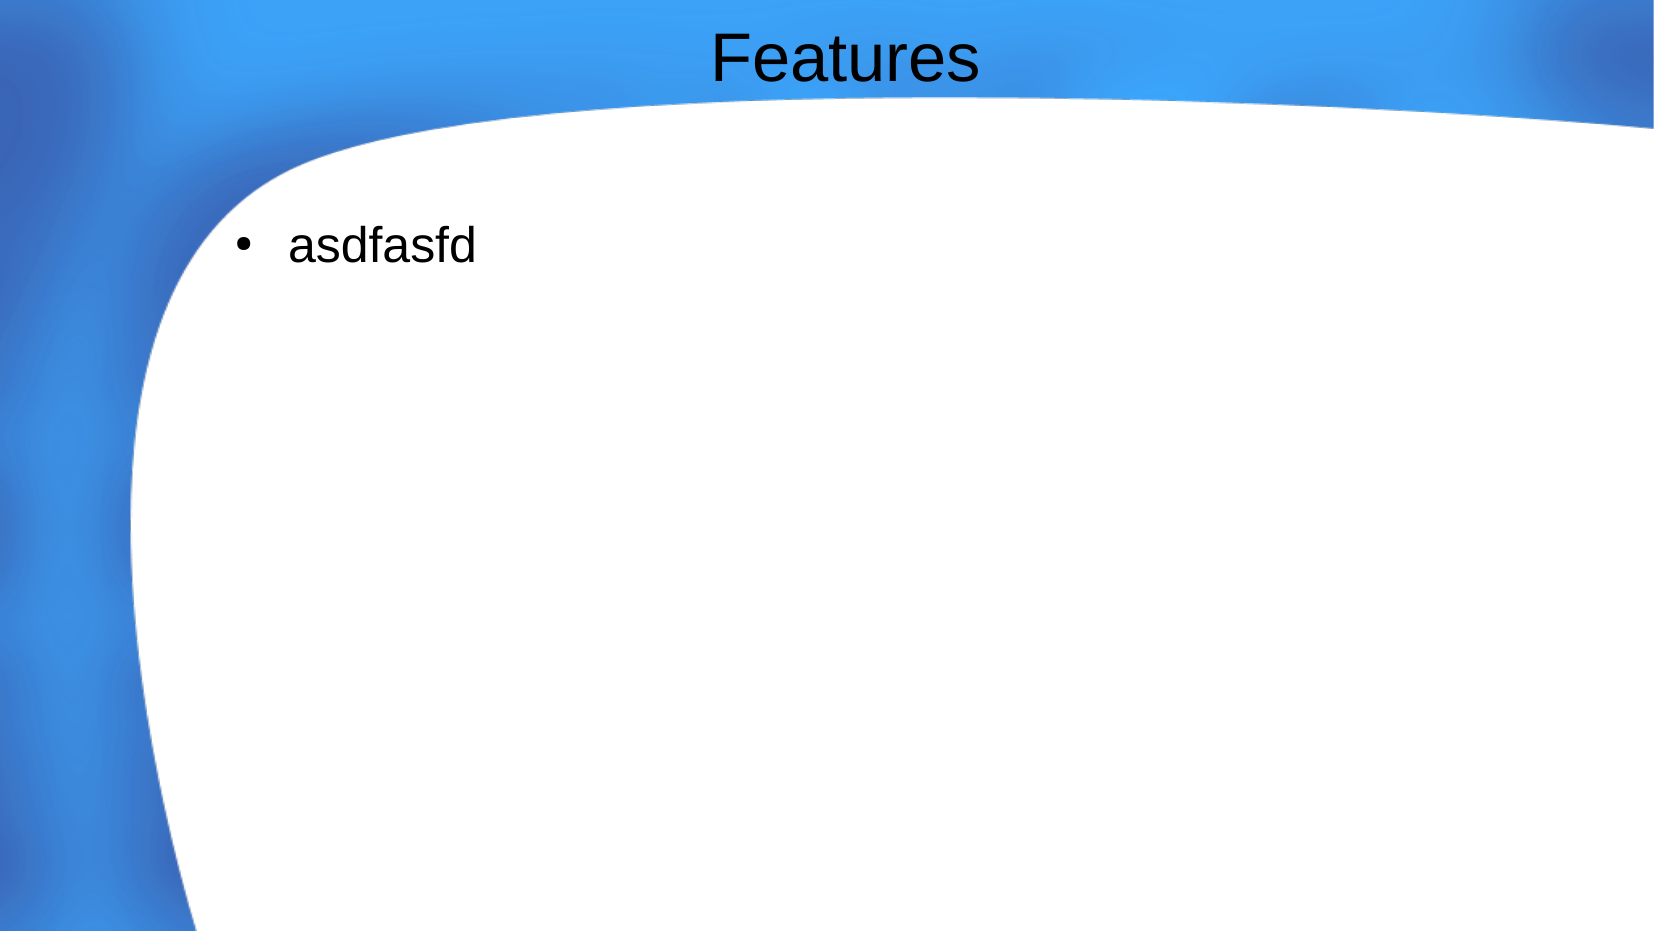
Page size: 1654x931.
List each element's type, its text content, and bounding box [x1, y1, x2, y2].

title Features [101, 0, 1591, 136]
picture [0, 0, 1654, 931]
list asdfasfd [217, 217, 1531, 758]
